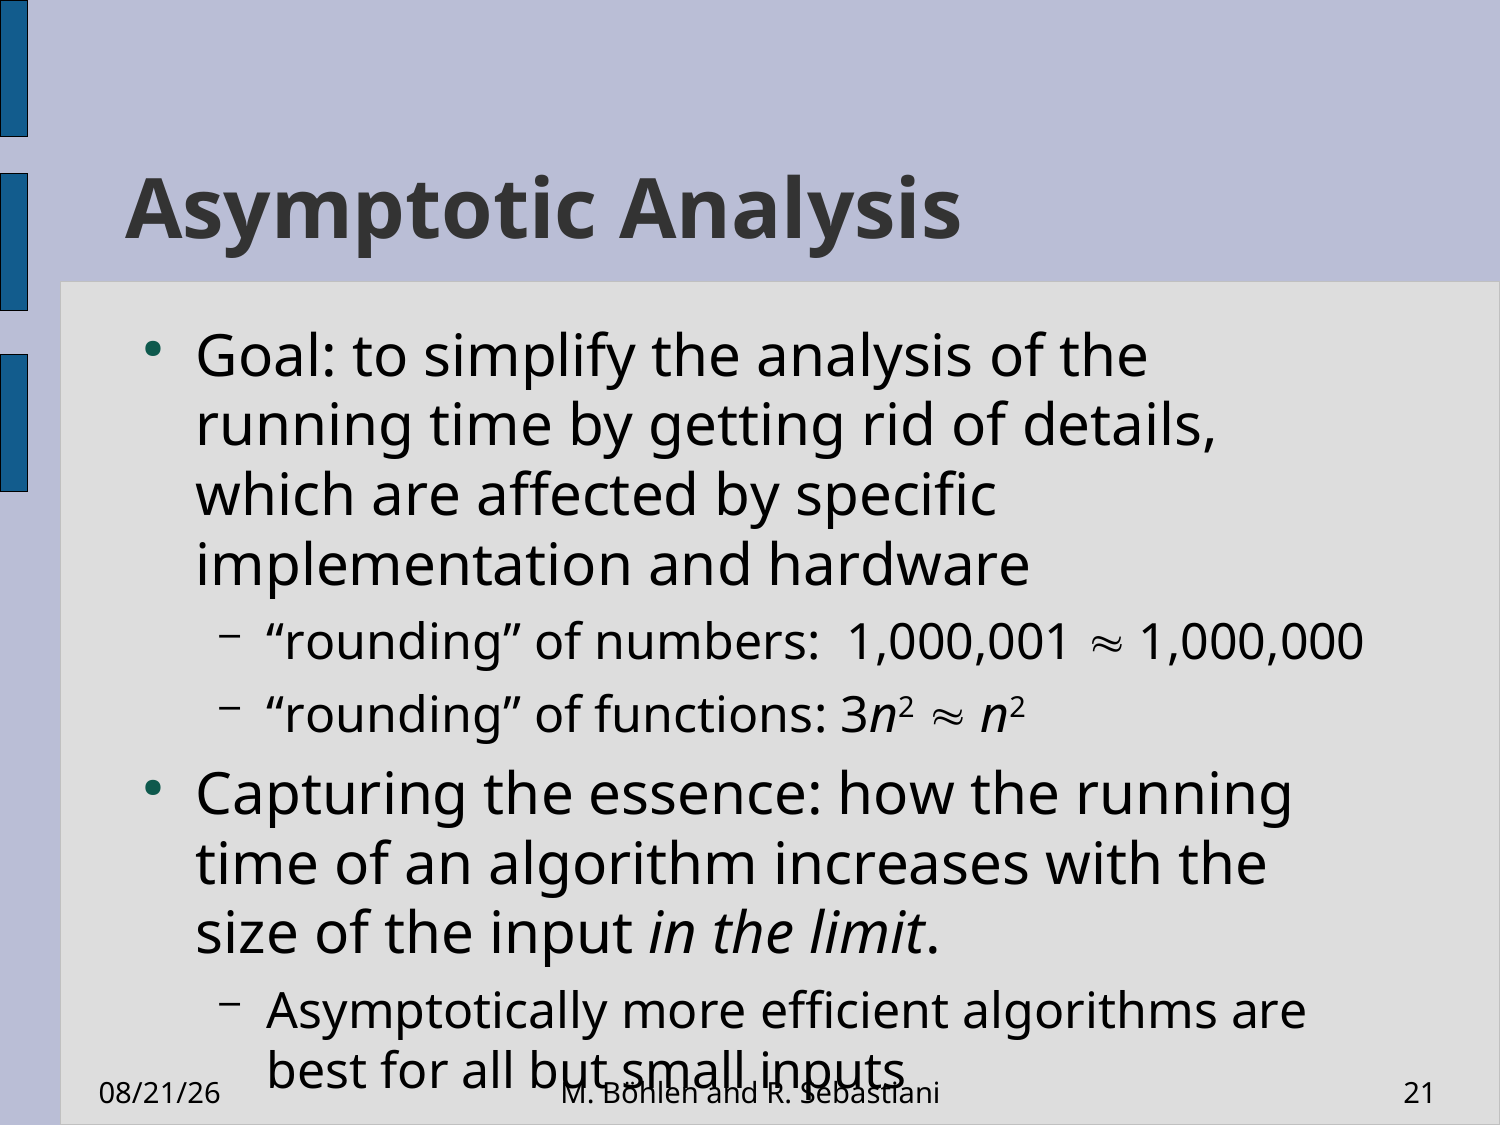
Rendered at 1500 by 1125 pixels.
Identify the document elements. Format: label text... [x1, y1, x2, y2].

list Goal: to simplify the analysis of the running time by getting rid of details, which are affected by specific implementation and hardware “rounding” of numbers: 1,000,001  1,000,000 “rounding” of functions: 3n2  n2 Capturing the essence: how the running time of an algorithm increases with the size of the input in the limit. Asymptotically more efficient algorithms are best for all but small inputs [110, 312, 1392, 1037]
title Asymptotic Analysis [110, 67, 1392, 271]
